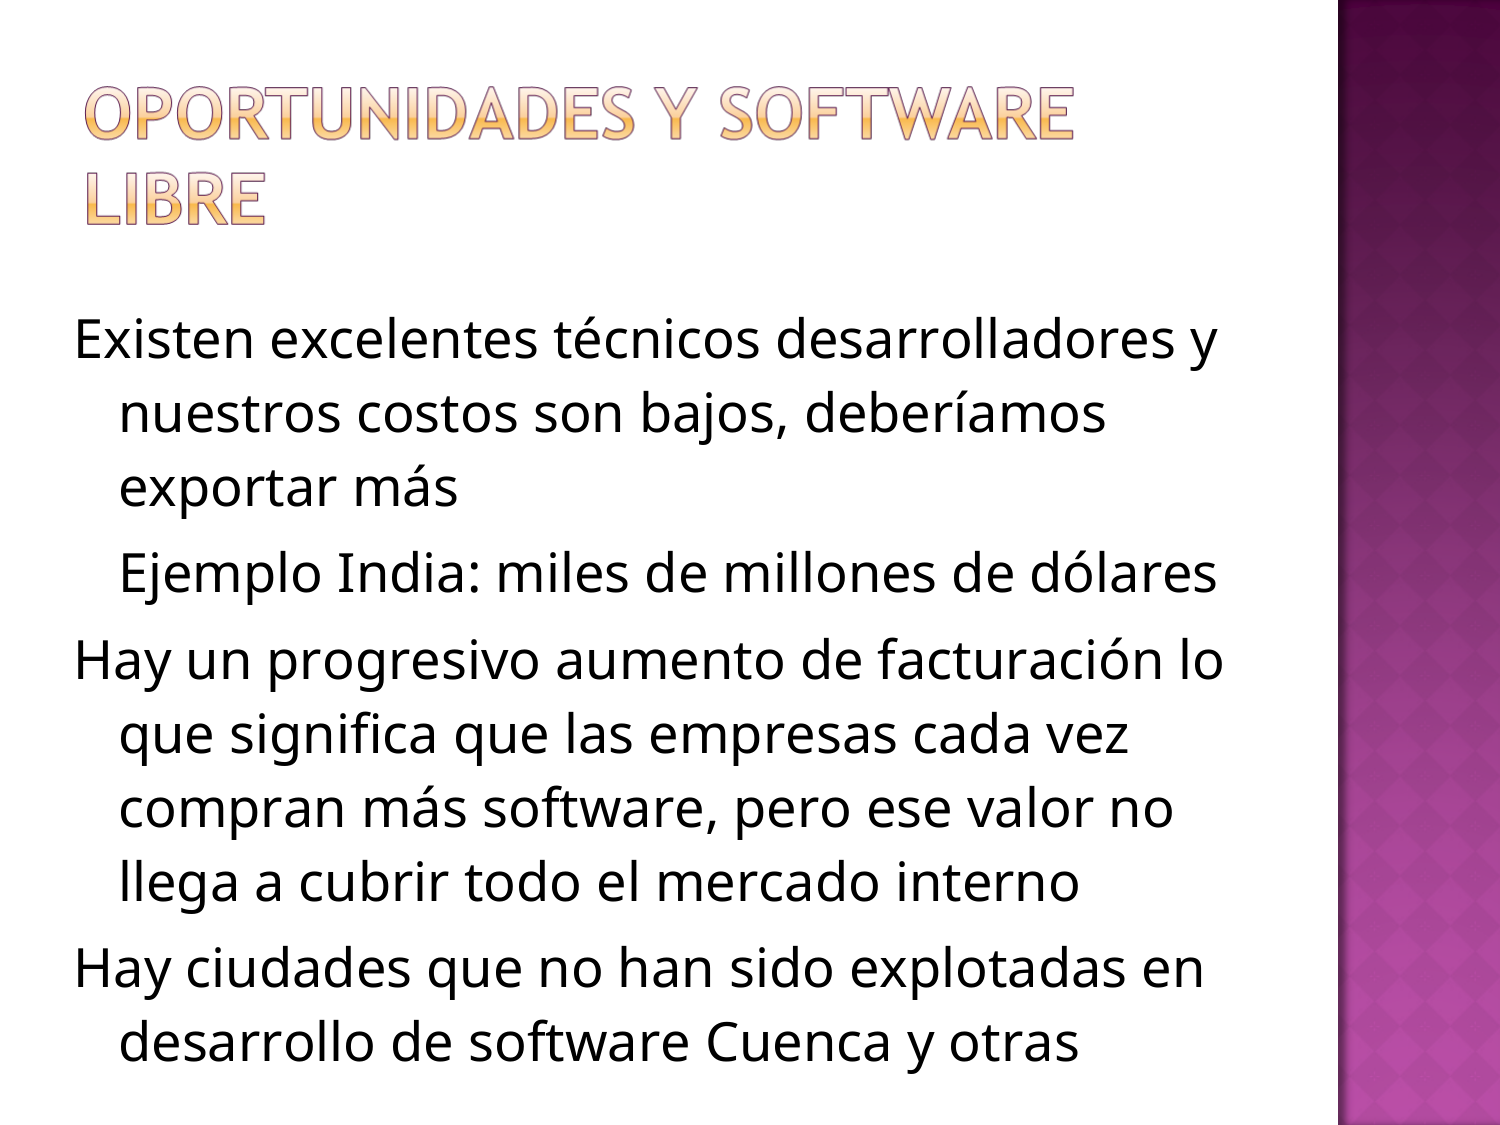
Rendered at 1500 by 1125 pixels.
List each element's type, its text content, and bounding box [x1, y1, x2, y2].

list Existen excelentes técnicos desarrolladores y nuestros costos son bajos, deberíamos exportar más Ejemplo India: miles de millones de dólares Hay un progresivo aumento de facturación lo que significa que las empresas cada vez compran más software, pero ese valor no llega a cubrir todo el mercado interno Hay ciudades que no han sido explotadas en desarrollo de software Cuenca y otras [58, 292, 1247, 1089]
picture [1337, 0, 1500, 1125]
text_box [40, 47, 1265, 241]
